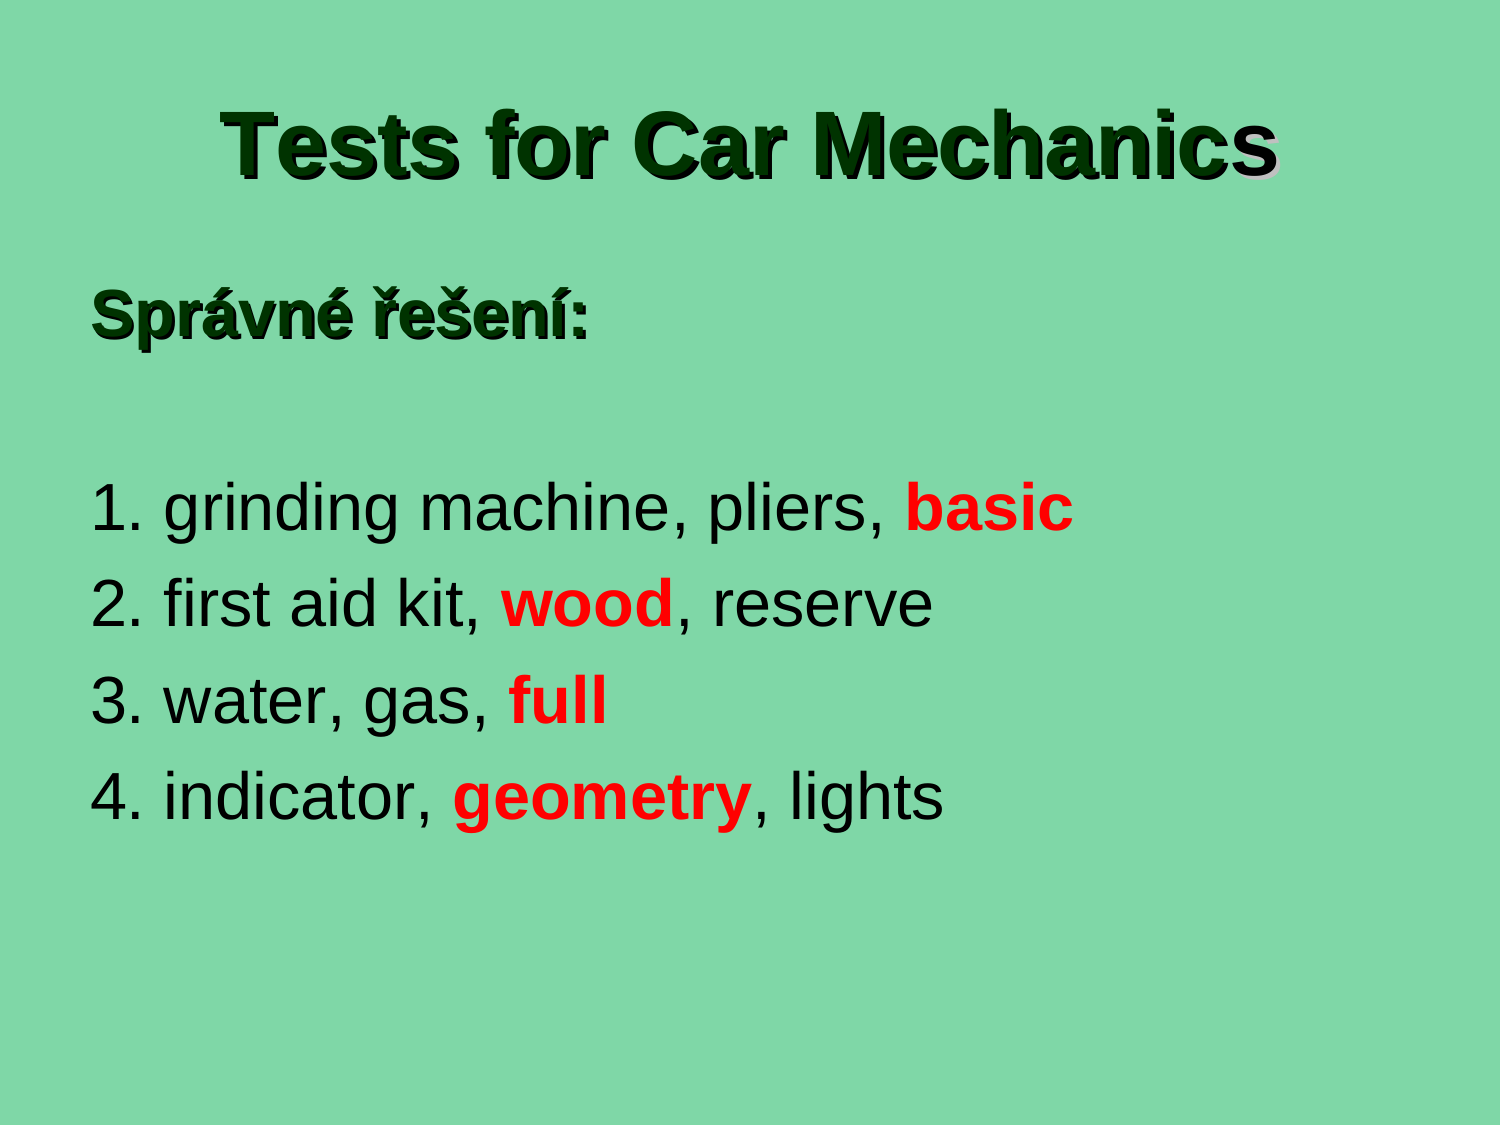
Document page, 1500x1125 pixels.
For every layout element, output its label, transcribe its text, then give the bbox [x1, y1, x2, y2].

title Tests for Car Mechanics [75, 45, 1426, 233]
list Správné řešení: 1. grinding machine, pliers, basic 2. first aid kit, wood, reserve 3. water, gas, full 4. indicator, geometry, lights [75, 262, 1426, 1125]
